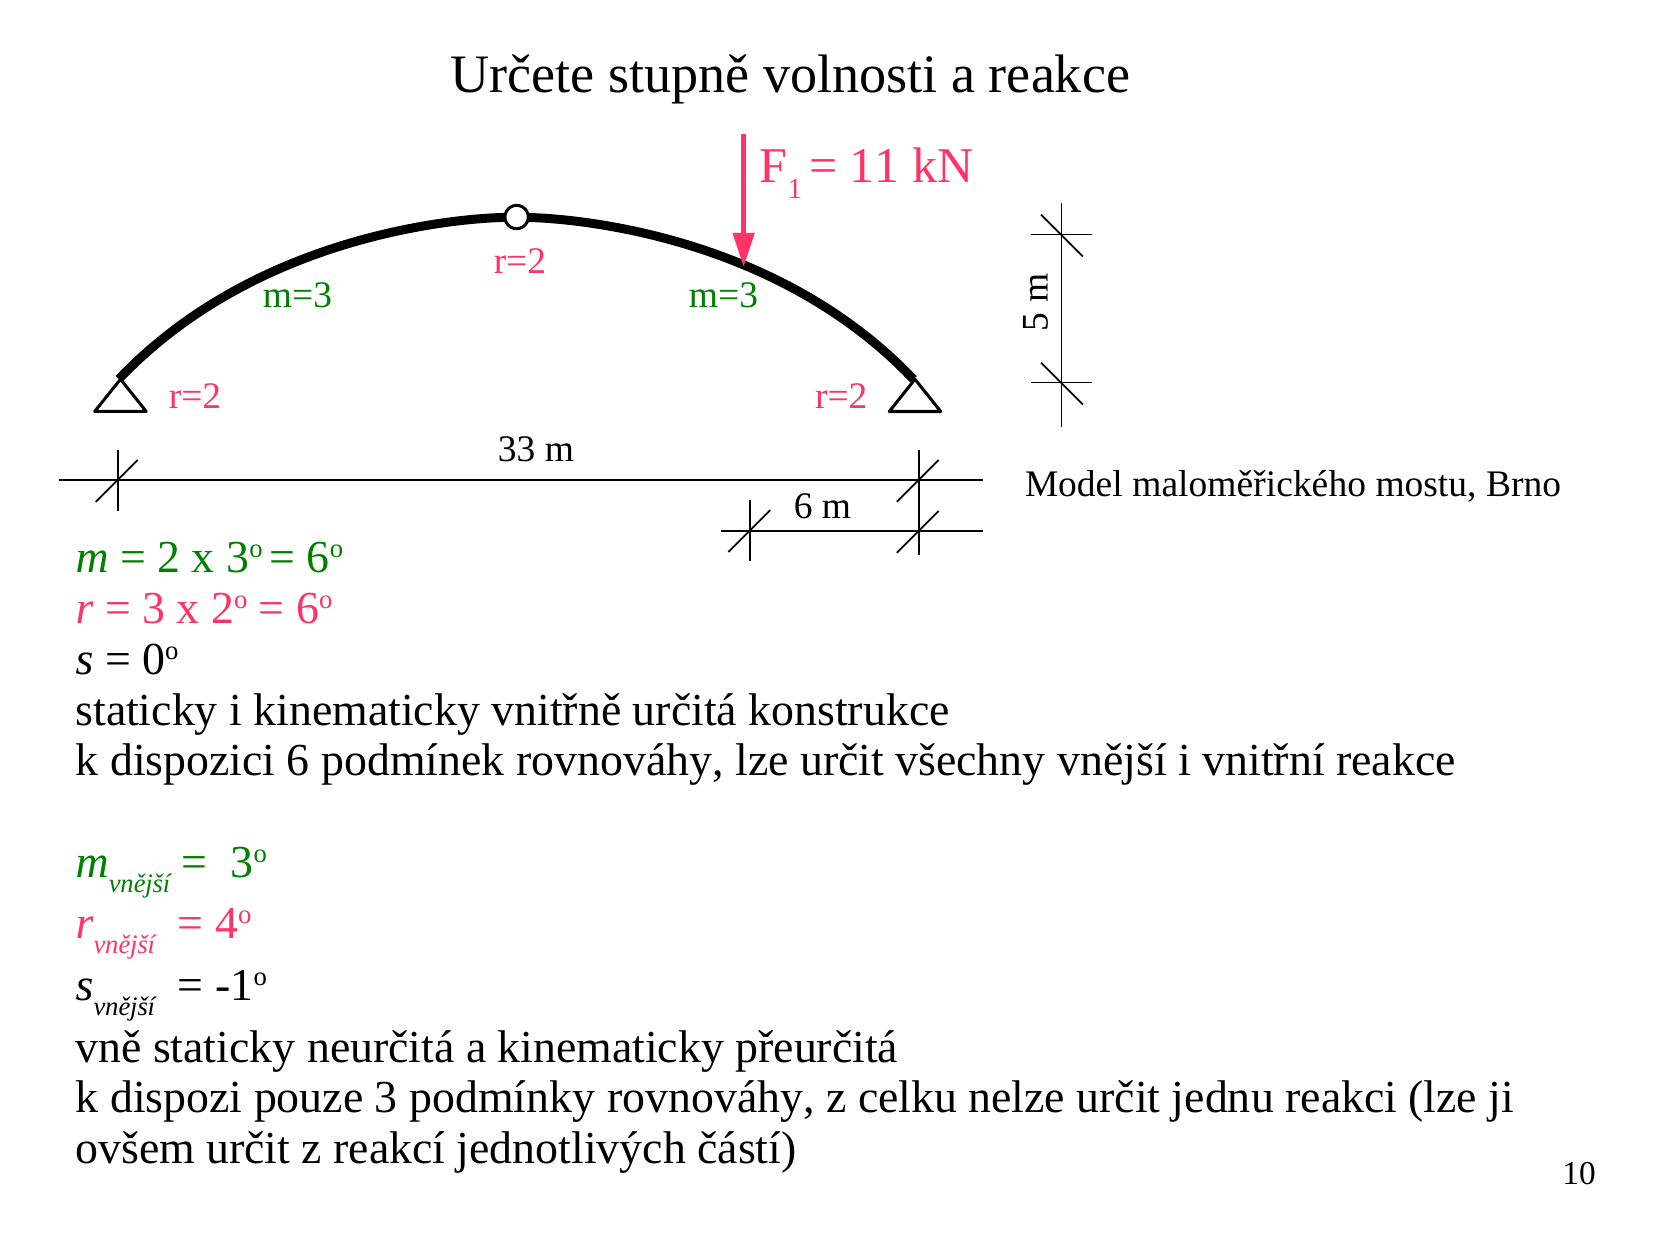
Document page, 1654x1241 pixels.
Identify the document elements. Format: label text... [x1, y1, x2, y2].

text_box F1 = 11 kN [759, 137, 992, 209]
text_box 5 m [1006, 222, 1067, 346]
text_box [504, 205, 529, 229]
text_box m=3 [248, 266, 351, 328]
text_box r=2 [800, 367, 903, 429]
text_box 33 m [483, 420, 607, 481]
title Určete stupně volnosti a reakce [53, 0, 1542, 171]
text_box r=2 [478, 232, 582, 294]
text_box r=2 [154, 367, 257, 429]
text_box 6 m [778, 477, 903, 538]
text_box Model maloměřického mostu, Brno [1010, 455, 1588, 516]
text_box m = 2 x 3o = 6o r = 3 x 2o = 6o s = 0o staticky i kinematicky vnitřně určitá konstrukce k dispozici 6 podmínek rovnováhy, lze určit všechny vnější i vnitřní reakce mvnější = 3o rvnější = 4o svnější = -1o vně staticky neurčitá a kinematicky přeurčitá k dispozi pouze 3 podmínky rovnováhy, z celku nelze určit jednu reakci (lze ji ovšem určit z reakcí jednotlivých částí) [60, 524, 1567, 1234]
text_box m=3 [674, 266, 777, 328]
